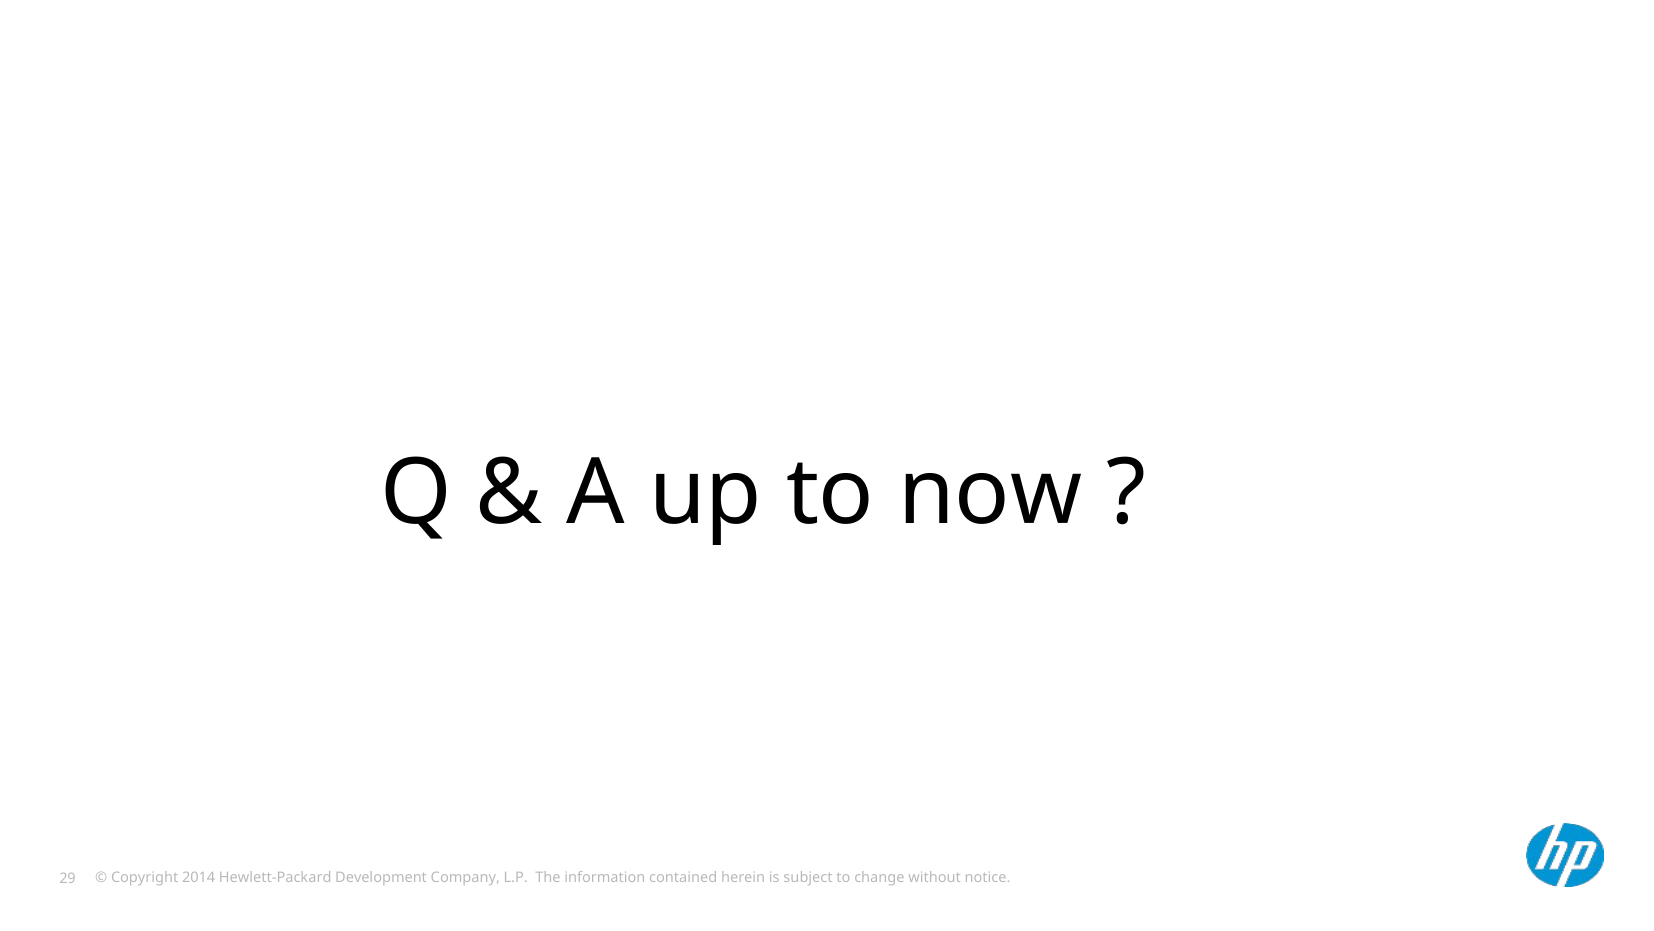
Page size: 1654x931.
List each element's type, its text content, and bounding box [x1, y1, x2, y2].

picture [1572, 823, 1604, 849]
text_box Q & A up to now ? [380, 426, 1032, 533]
picture [1526, 842, 1597, 887]
picture [1526, 823, 1568, 869]
picture [1575, 862, 1604, 887]
